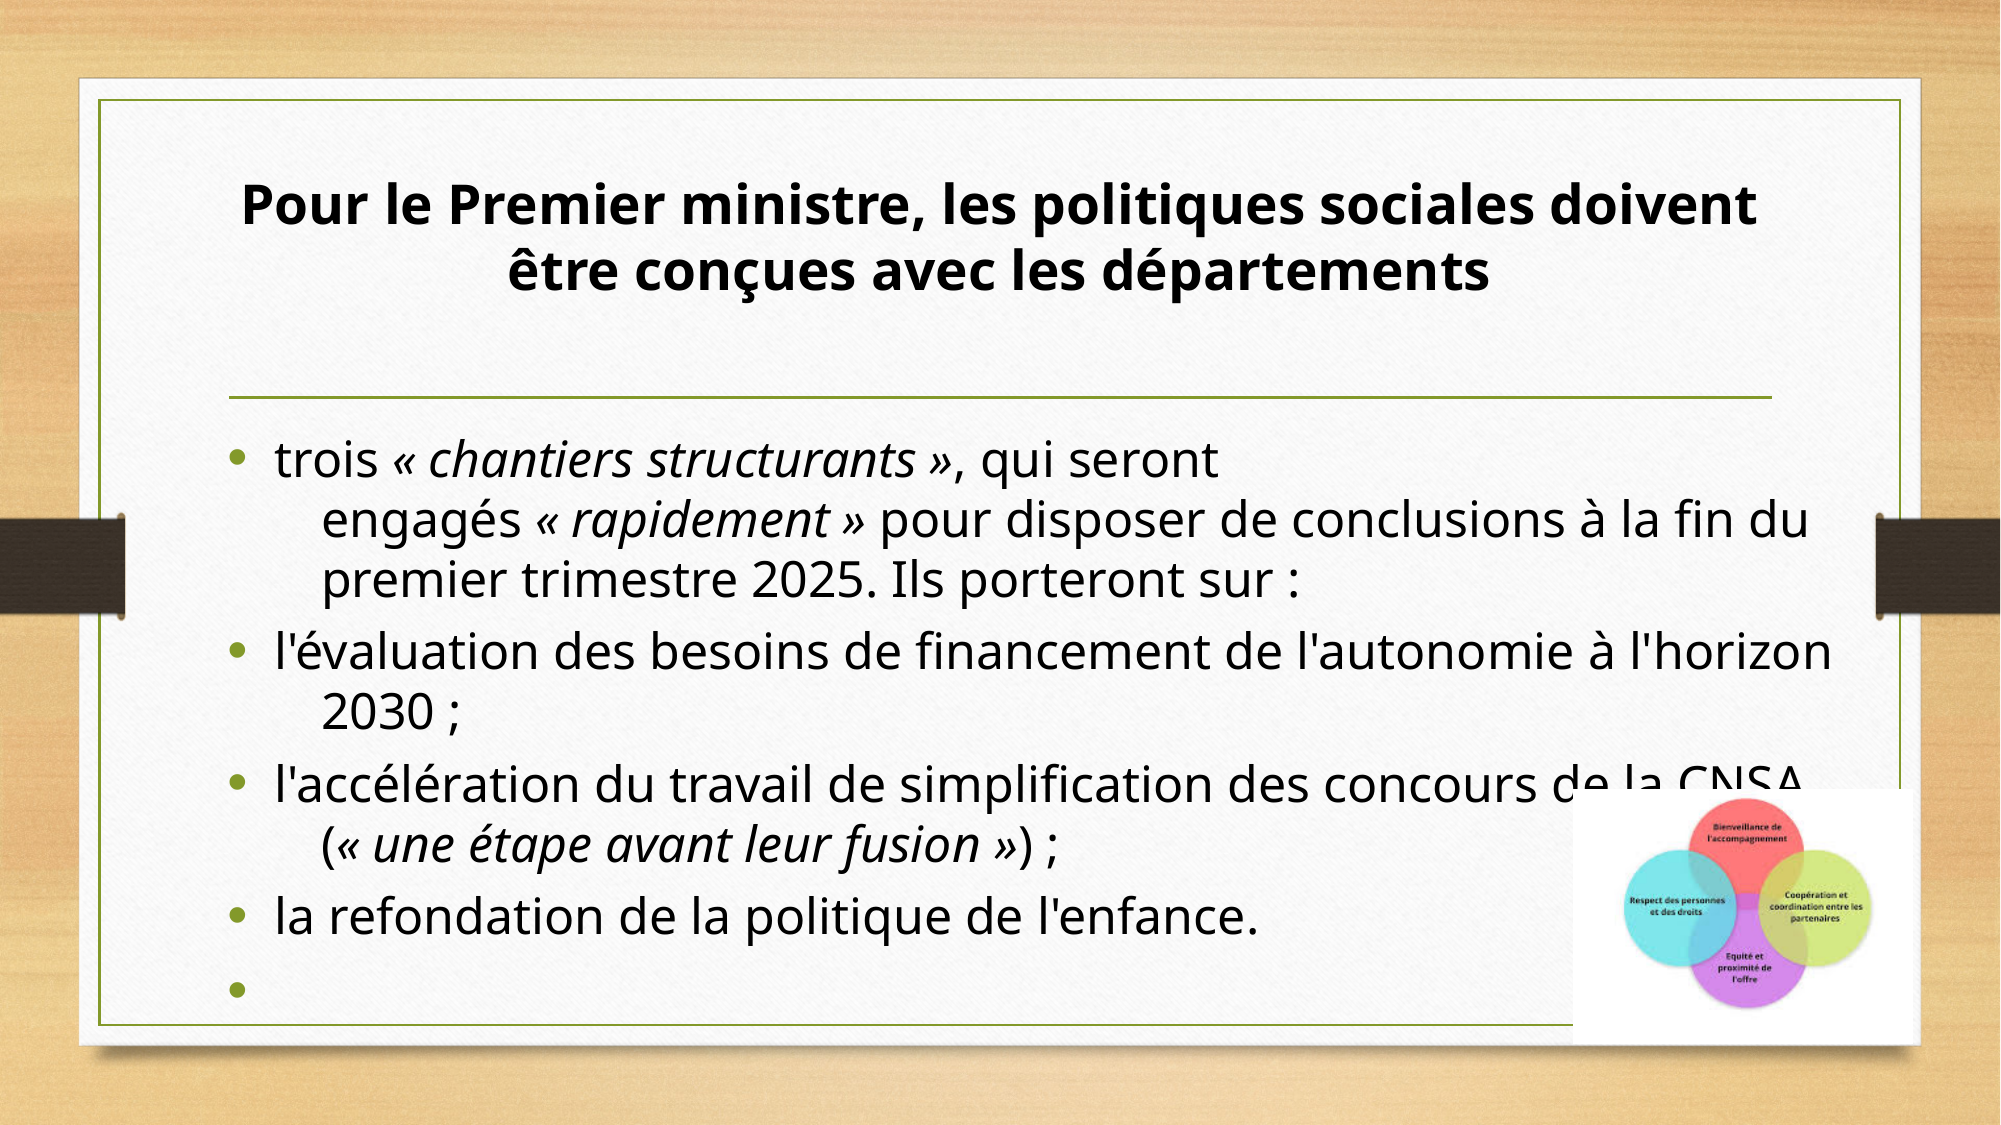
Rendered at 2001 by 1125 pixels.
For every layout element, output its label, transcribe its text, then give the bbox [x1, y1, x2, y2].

title Pour le Premier ministre, les politiques sociales doivent être conçues avec les départements [212, 161, 1788, 376]
list trois « chantiers structurants », qui seront engagés « rapidement » pour disposer de conclusions à la fin du premier trimestre 2025. Ils porteront sur : l'évaluation des besoins de financement de l'autonomie à l'horizon 2030 ; l'accélération du travail de simplification des concours de la CNSA (« une étape avant leur fusion ») ; la refondation de la politique de l'enfance. [212, 419, 1886, 1014]
picture [1573, 789, 1913, 1044]
